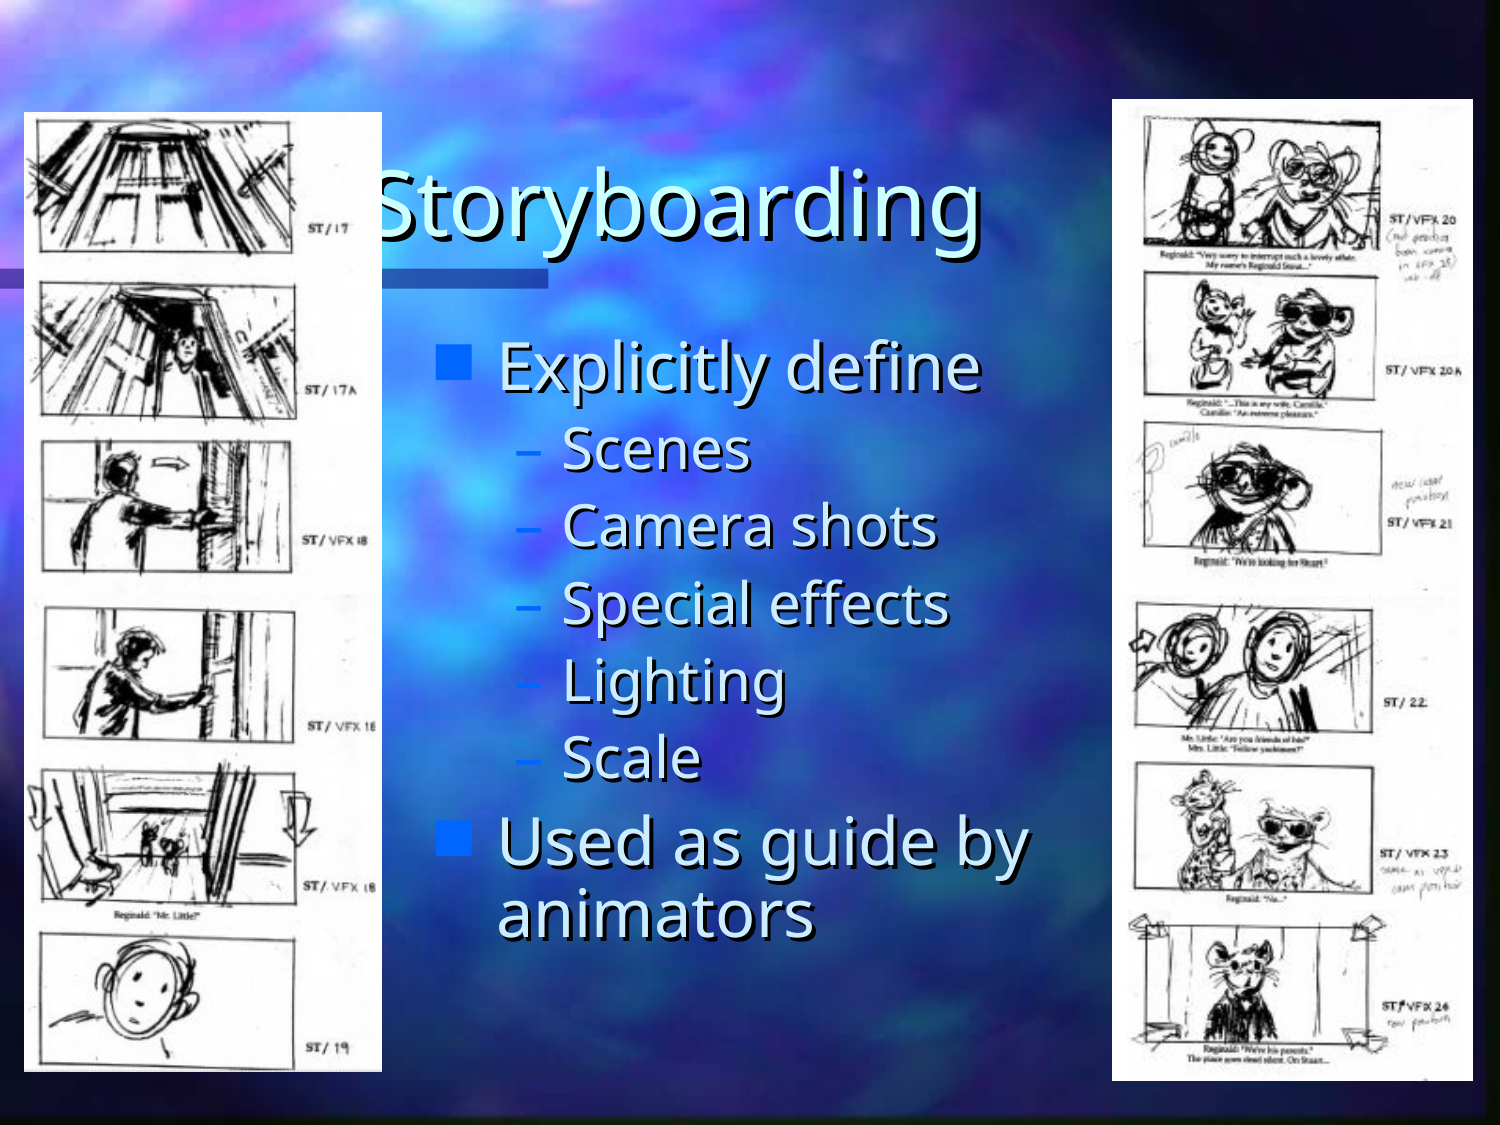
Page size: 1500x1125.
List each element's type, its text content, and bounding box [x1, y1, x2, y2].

title Storyboarding [37, 74, 1313, 263]
picture [0, 0, 1500, 1125]
list Explicitly define Scenes Camera shots Special effects Lighting Scale Used as guide by animators [425, 324, 1088, 1001]
